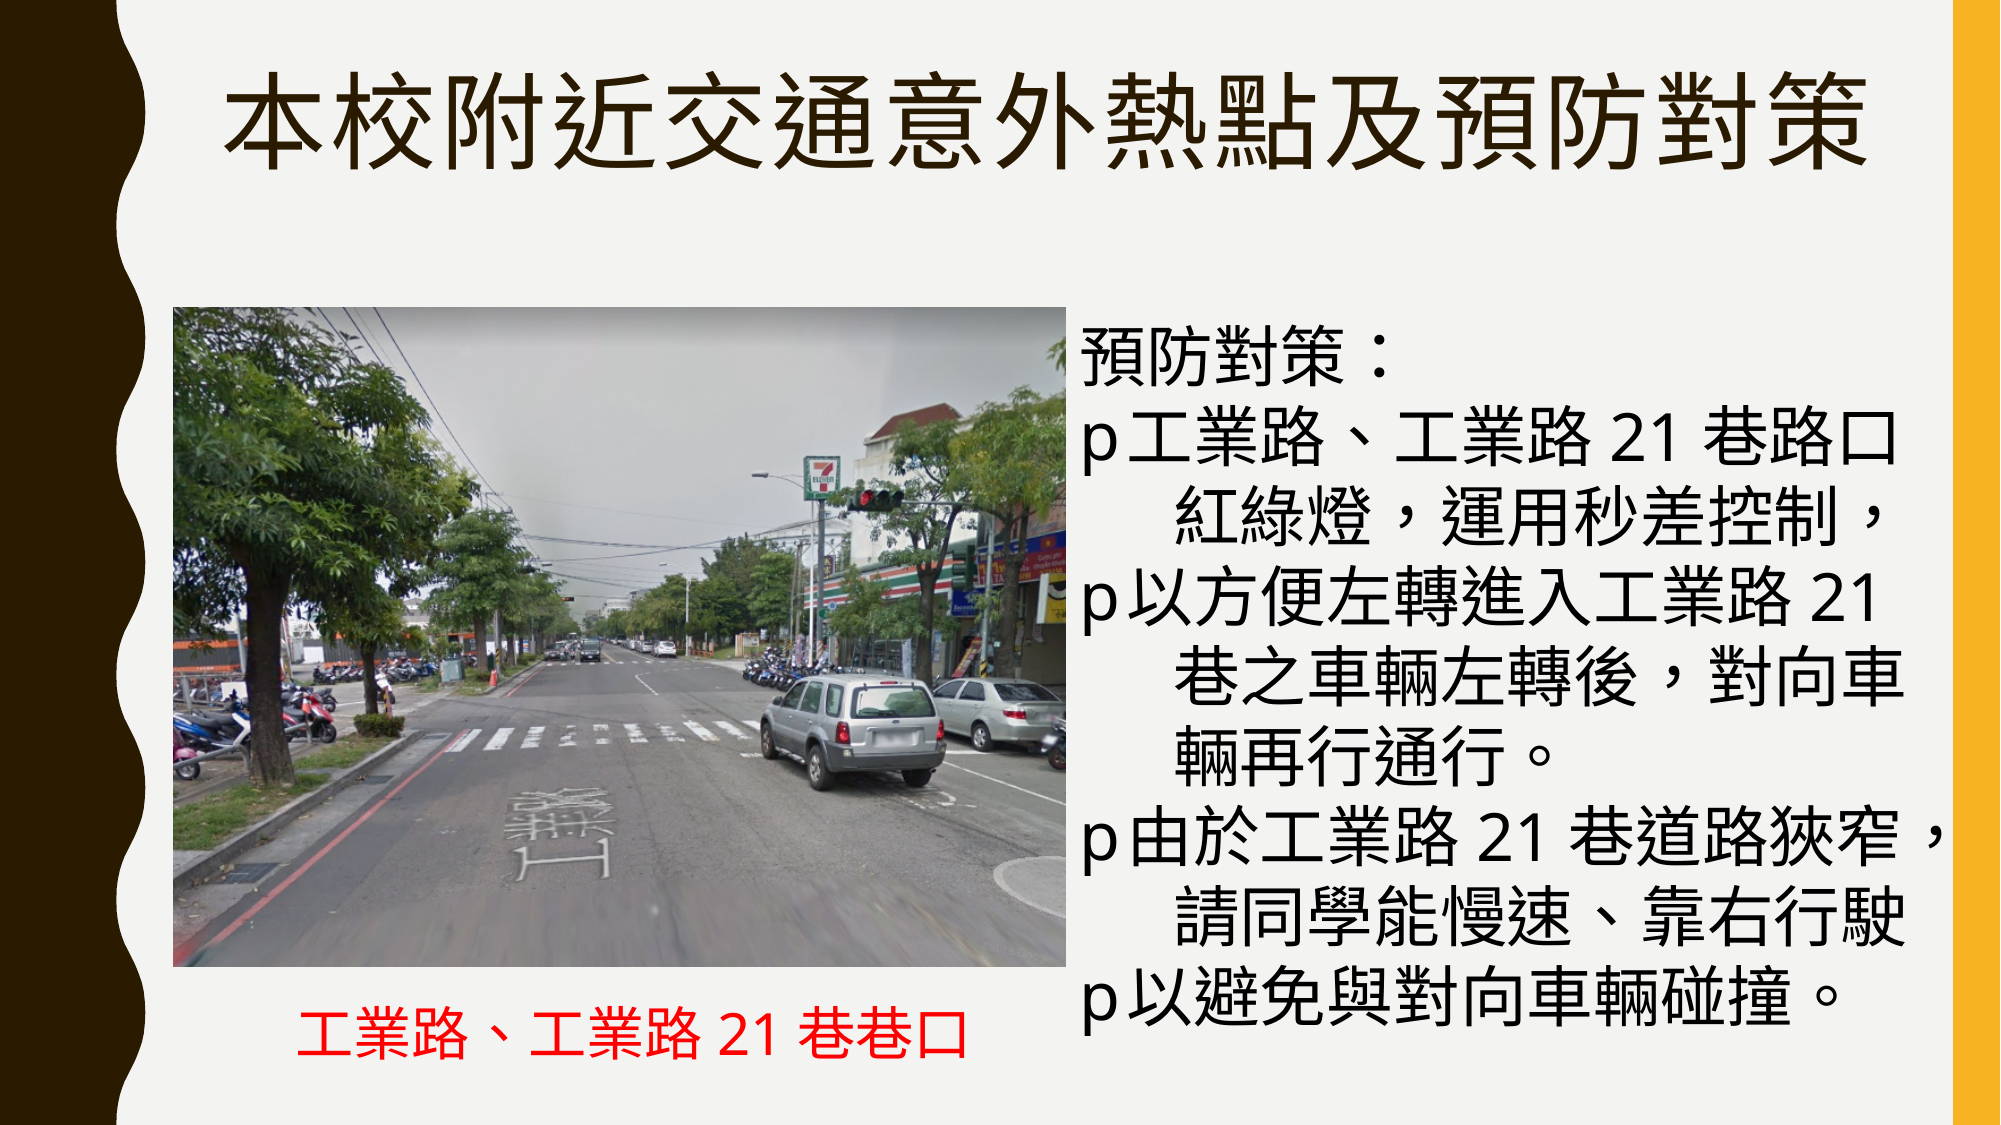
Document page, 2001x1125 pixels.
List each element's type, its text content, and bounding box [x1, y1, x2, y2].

title 本校附近交通意外熱點及預防對策 [205, 62, 1942, 307]
text_box 工業路、工業路21巷巷口 [280, 990, 959, 1076]
picture [173, 307, 1064, 967]
text_box 預防對策： 工業路、工業路21巷路口紅綠燈，運用秒差控制， 以方便左轉進入工業路21巷之車輛左轉後，對向車輛再行通行。 由於工業路21巷道路狹窄，請同學能慢速、靠右行駛 以避免與對向車輛碰撞。 [1064, 307, 1942, 1050]
